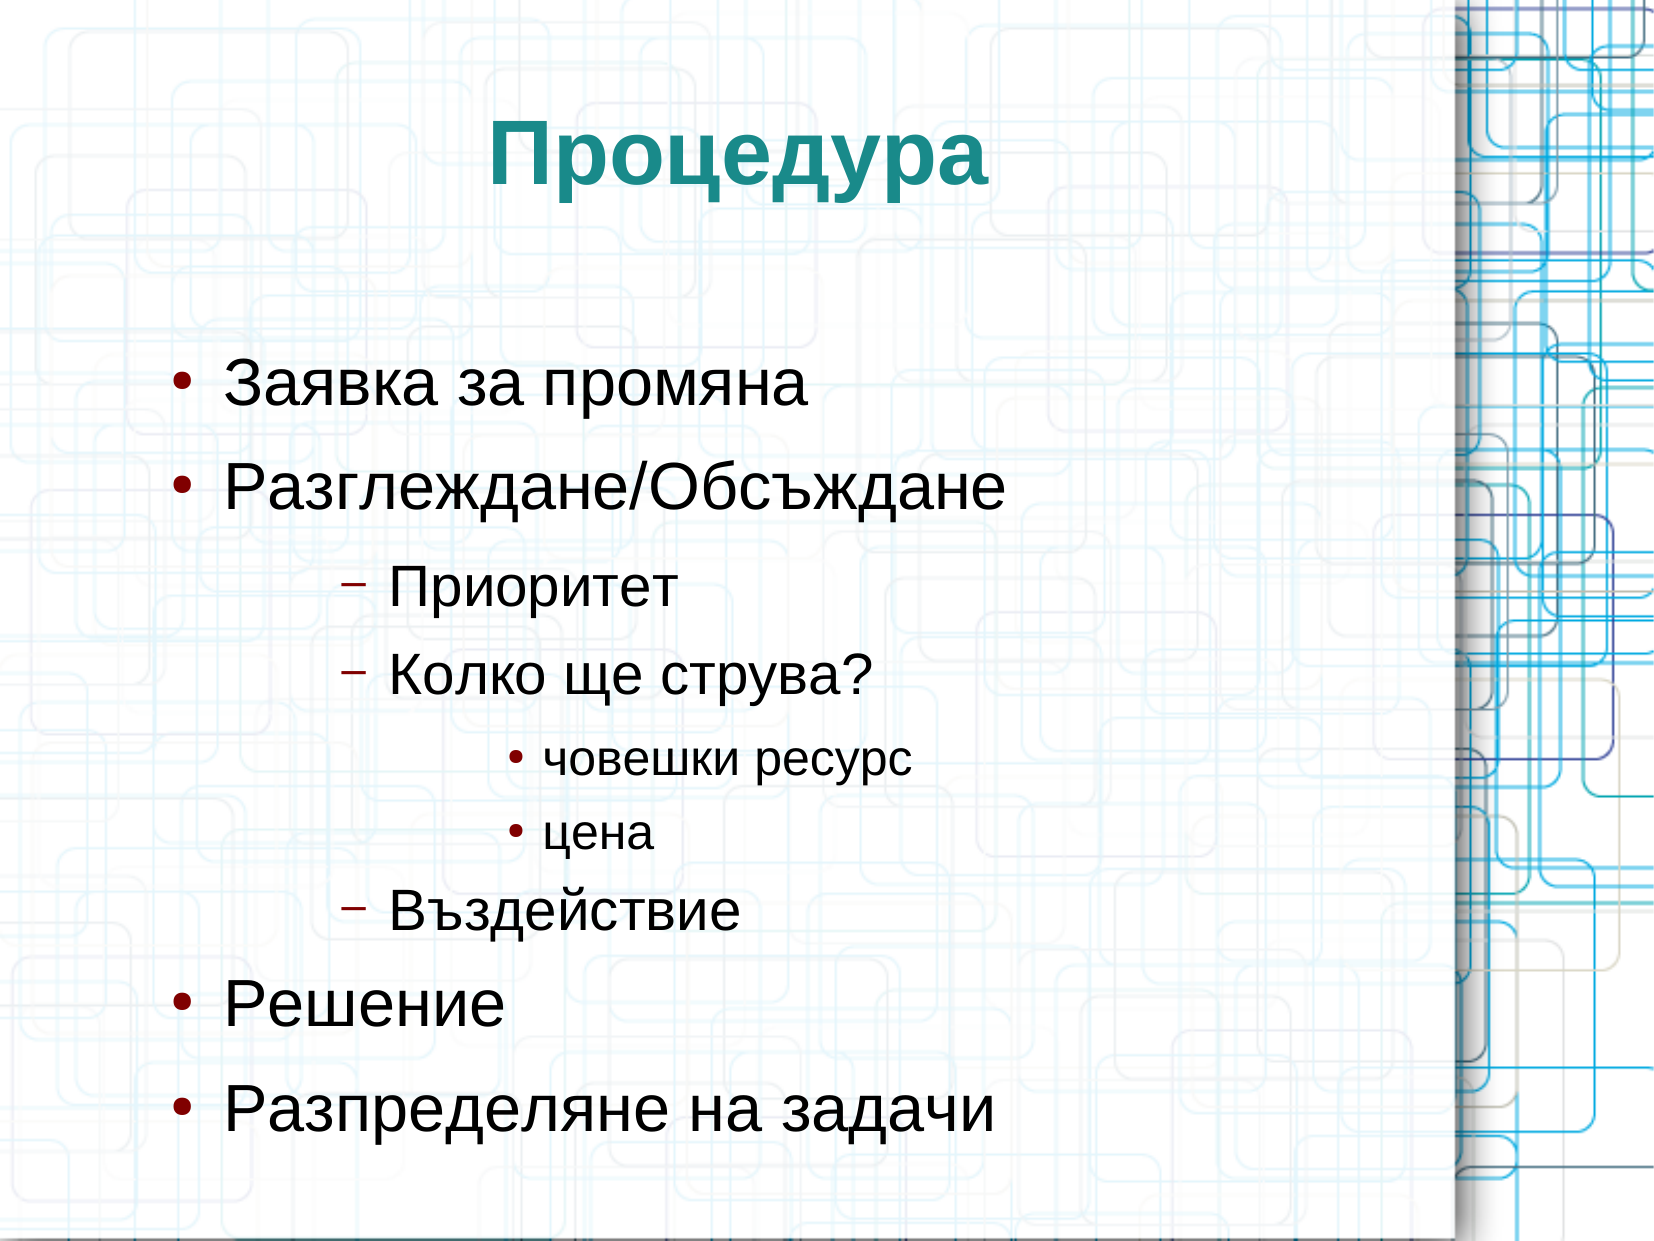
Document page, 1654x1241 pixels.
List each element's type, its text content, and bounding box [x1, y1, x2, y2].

list Заявка за промяна Разглеждане/Обсъждане Приоритет Колко ще струва? човешки ресурс цена Въздействие Решение Разпределяне на задачи [152, 344, 1534, 1231]
picture [0, 0, 1654, 1241]
title Процедура [59, 49, 1418, 257]
